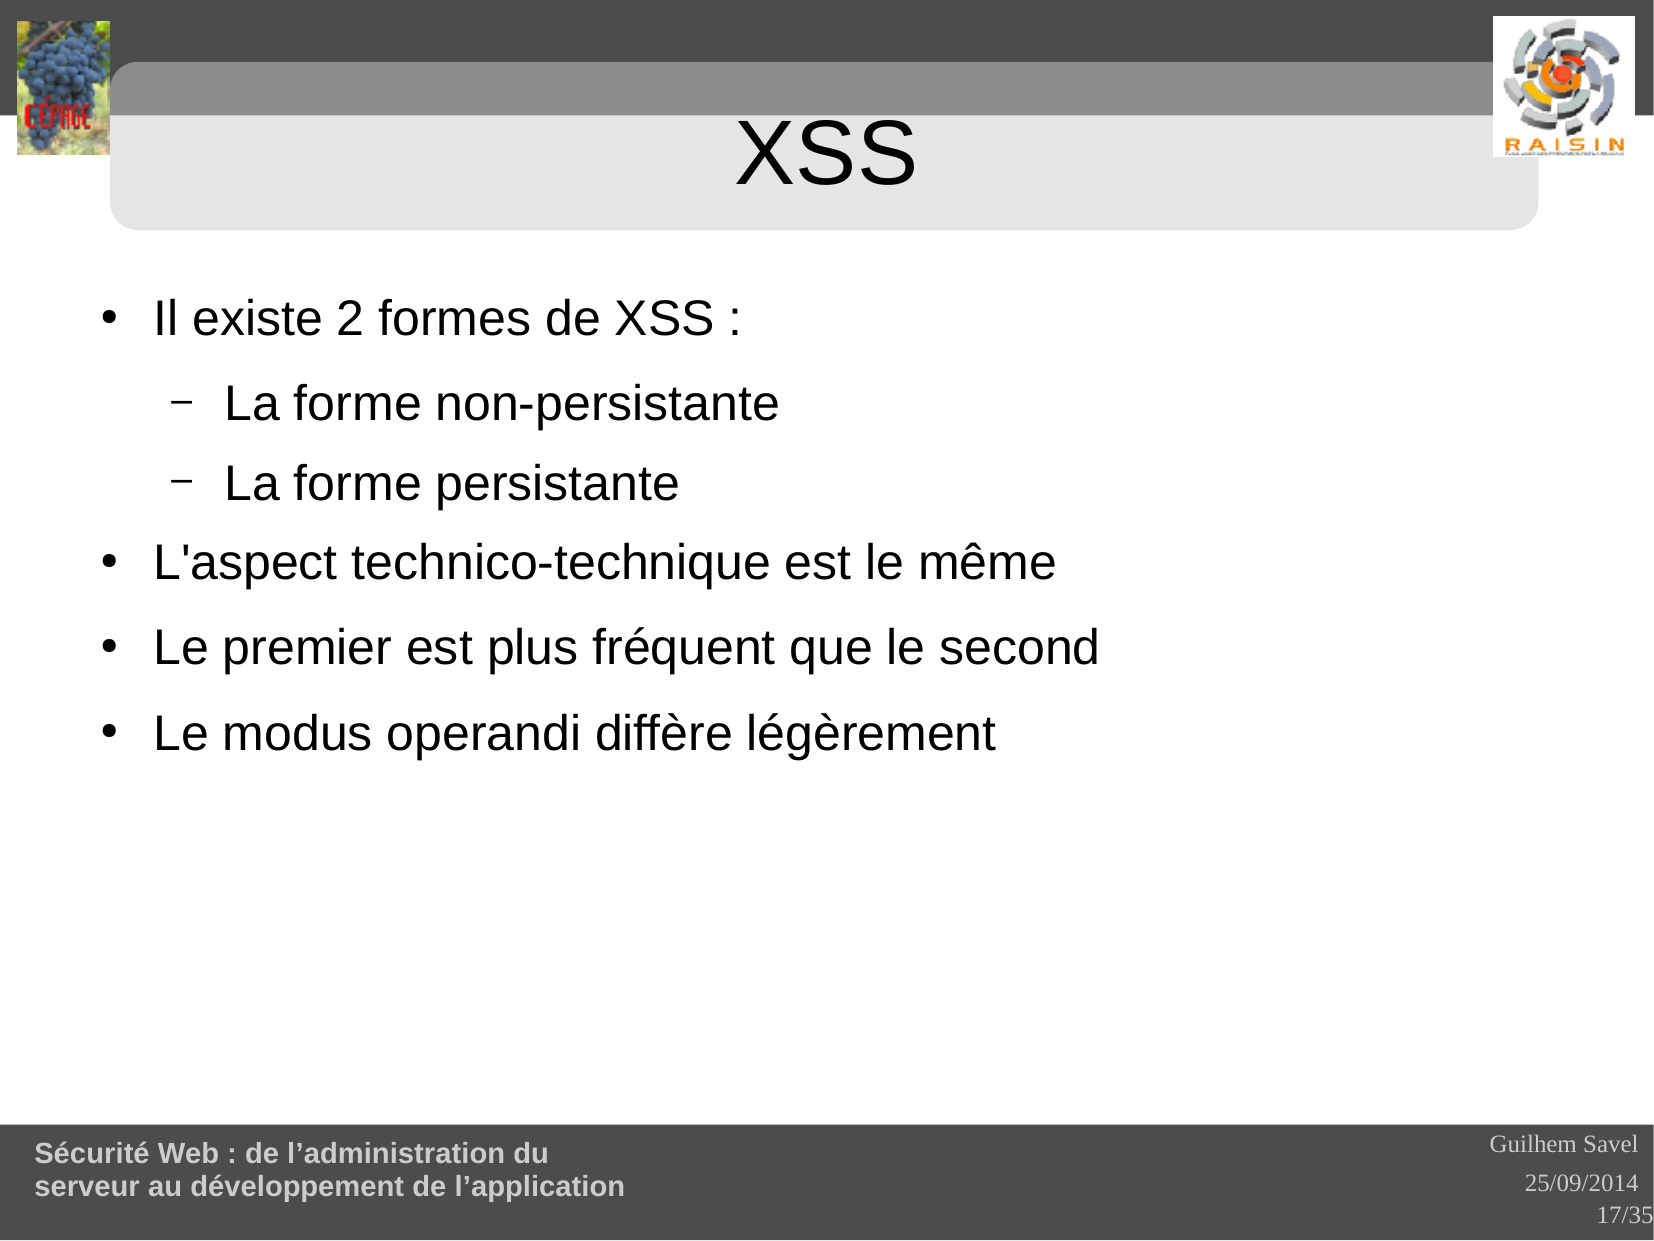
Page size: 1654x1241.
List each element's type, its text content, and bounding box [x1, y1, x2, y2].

list Il existe 2 formes de XSS : La forme non-persistante La forme persistante L'aspect technico-technique est le même Le premier est plus fréquent que le second Le modus operandi diffère légèrement [82, 290, 1571, 1010]
picture [17, 21, 110, 155]
picture [1493, 16, 1635, 157]
title XSS [82, 49, 1571, 257]
